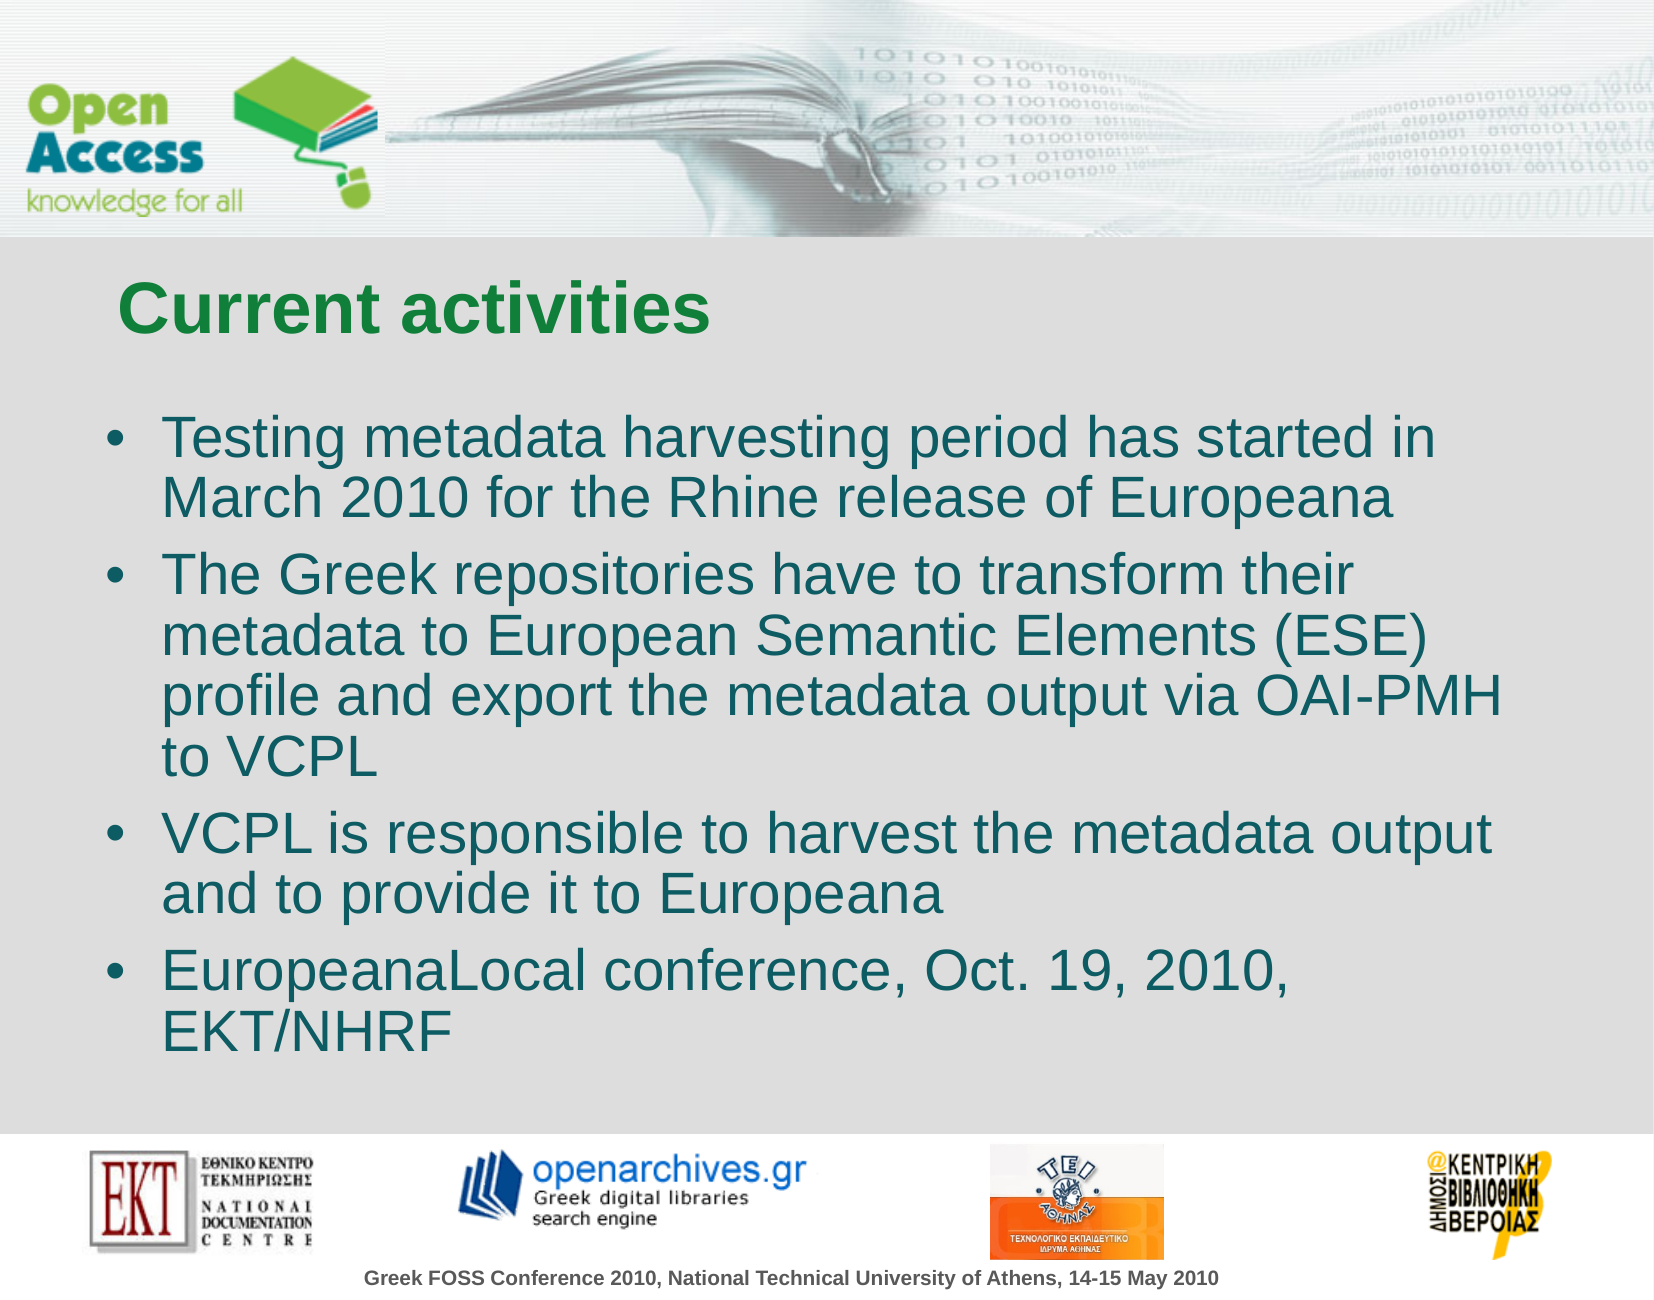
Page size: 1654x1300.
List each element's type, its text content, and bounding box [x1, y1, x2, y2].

picture [82, 1138, 323, 1260]
text_box Testing metadata harvesting period has started in March 2010 for the Rhine release of Europeana The Greek repositories have to transform their metadata to European Semantic Elements (ESE) profile and export the metadata output via OAI-PMH to VCPL VCPL is responsible to harvest the metadata output and to provide it to Europeana EuropeanaLocal conference, Oct. 19, 2010, EKT/NHRF [88, 400, 1577, 1131]
picture [451, 1142, 851, 1231]
text_box Current activities [100, 229, 1261, 392]
picture [1424, 1136, 1648, 1260]
picture [990, 1142, 1164, 1260]
picture [0, 0, 1654, 237]
